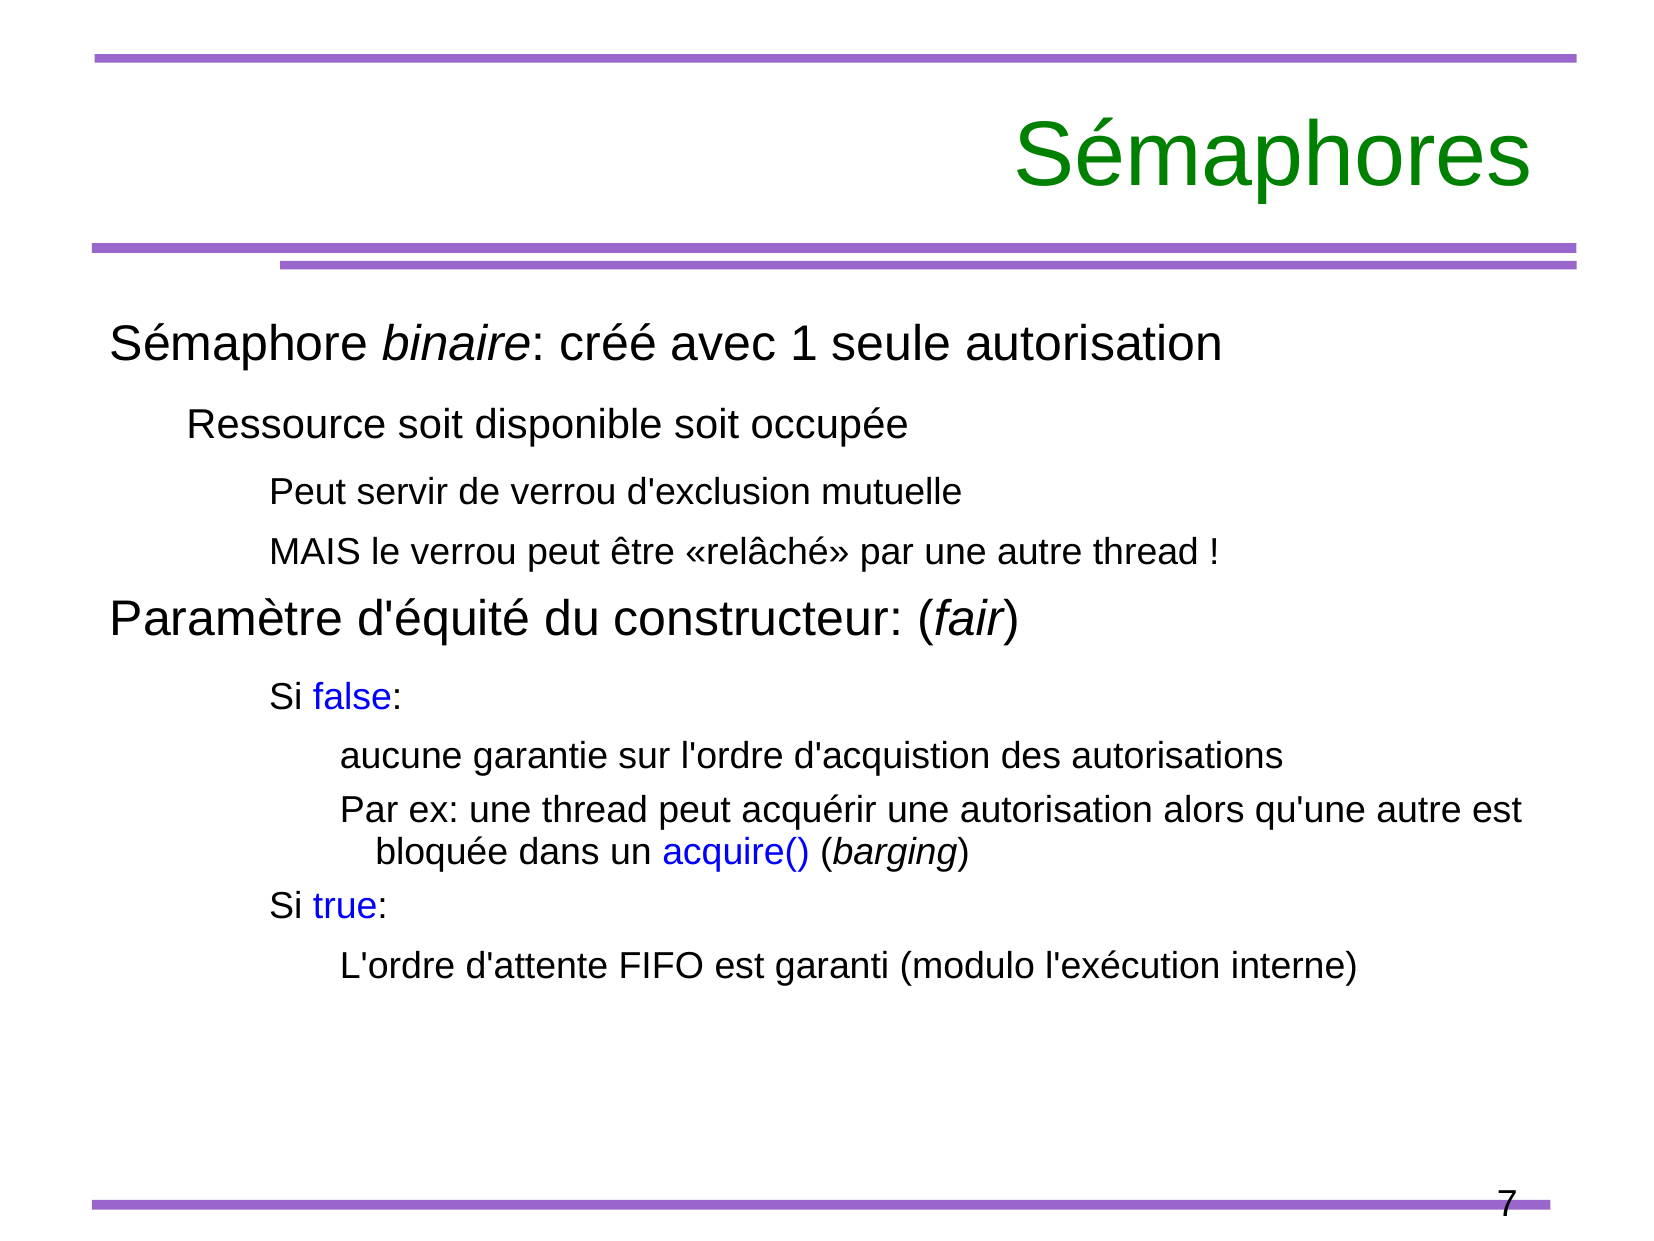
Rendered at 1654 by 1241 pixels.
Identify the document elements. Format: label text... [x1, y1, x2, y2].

list Sémaphore binaire: créé avec 1 seule autorisation Ressource soit disponible soit occupée Peut servir de verrou d'exclusion mutuelle MAIS le verrou peut être «relâché» par une autre thread ! Paramètre d'équité du constructeur: (fair) Si false: aucune garantie sur l'ordre d'acquistion des autorisations Par ex: une thread peut acquérir une autorisation alors qu'une autre est bloquée dans un acquire() (barging) Si true: L'ordre d'attente FIFO est garanti (modulo l'exécution interne) [92, 315, 1563, 1163]
title Sémaphores [121, 49, 1534, 257]
